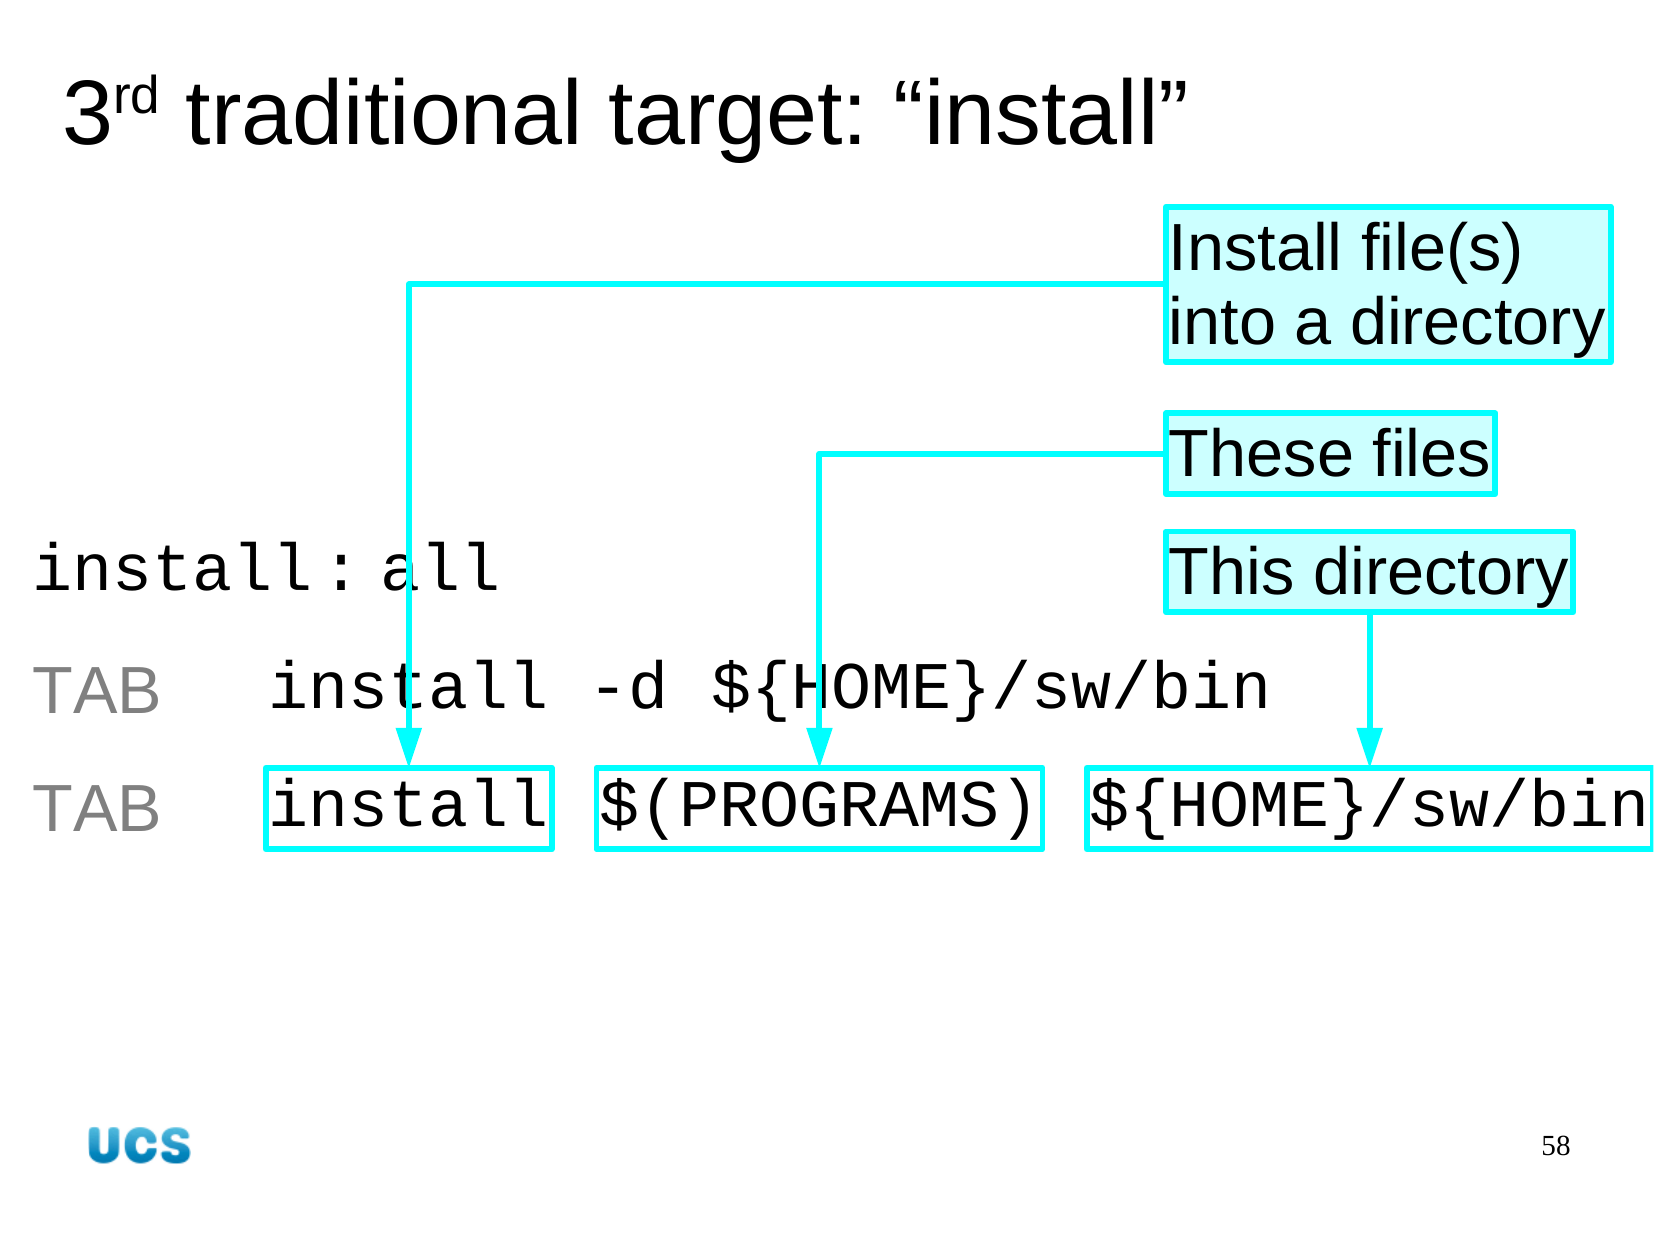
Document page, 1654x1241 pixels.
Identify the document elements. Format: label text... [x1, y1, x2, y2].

text_box install -d [412, 649, 672, 732]
text_box : [318, 531, 365, 614]
picture [88, 1126, 191, 1165]
text_box 3rd traditional target: “install” [59, 59, 1194, 172]
text_box $(PROGRAMS) [596, 767, 1043, 850]
text_box ${HOME}/sw/bin [708, 649, 816, 732]
text_box all [377, 531, 406, 613]
text_box all [412, 531, 504, 613]
text_box Install file(s) into a directory [1166, 206, 1611, 363]
text_box install [29, 531, 316, 614]
text_box TAB [29, 649, 166, 731]
text_box TAB [29, 767, 166, 849]
text_box install [265, 767, 552, 850]
text_box ${HOME}/sw/bin [822, 649, 1275, 732]
text_box ${HOME}/sw/bin [1086, 767, 1653, 850]
text_box These files [1166, 413, 1496, 495]
text_box install -d [265, 649, 406, 732]
text_box This directory [1166, 531, 1574, 613]
